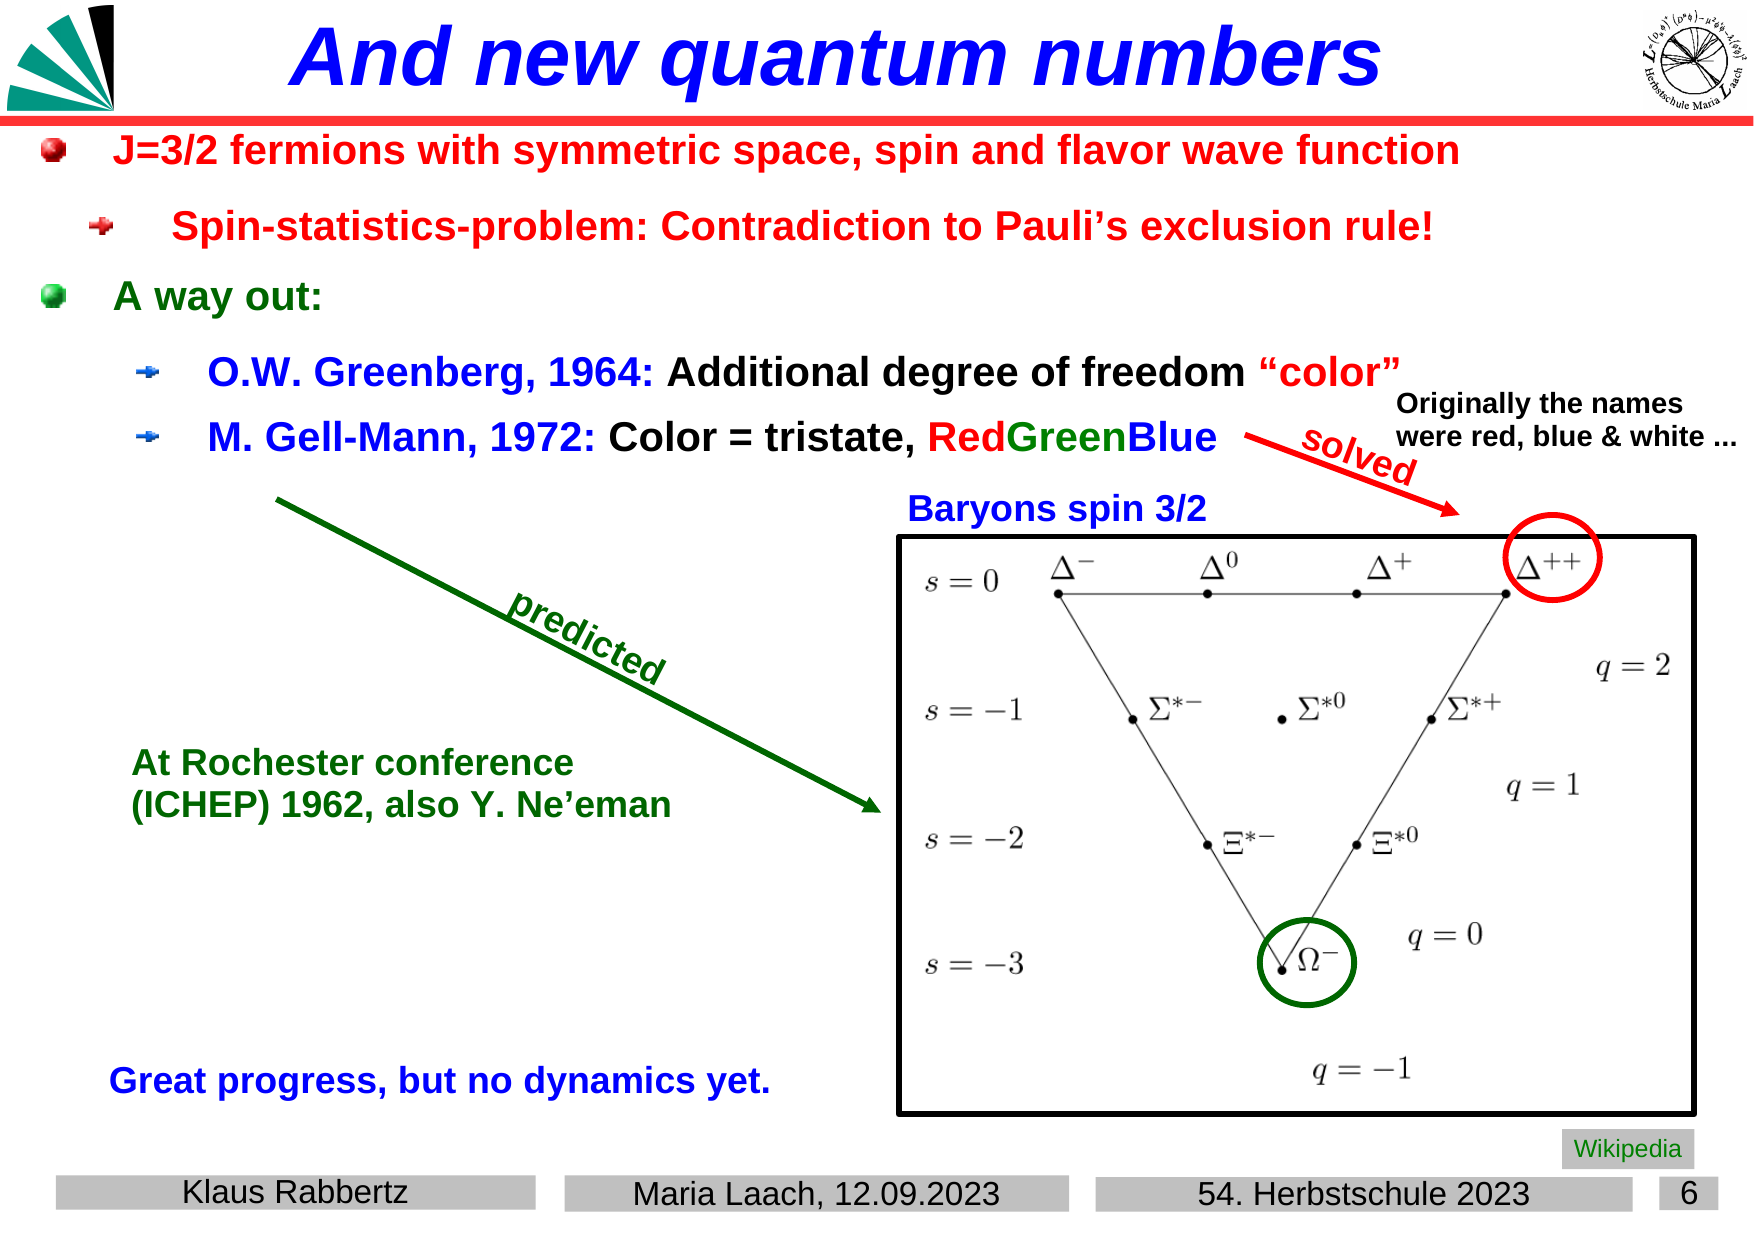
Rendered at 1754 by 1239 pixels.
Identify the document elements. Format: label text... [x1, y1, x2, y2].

text_box Originally the names were red, blue & white ... [1384, 381, 1751, 459]
title And new quantum numbers [129, 0, 1545, 114]
text_box Wikipedia [1562, 1129, 1695, 1170]
list J=3/2 fermions with symmetric space, spin and flavor wave function Spin-statistics-problem: Contradiction to Pauli’s exclusion rule! A way out: O.W. Greenberg, 1964: Additional degree of freedom “color” M. Gell-Mann, 1972: Color = tristate, RedGreenBlue [30, 126, 1697, 460]
text_box Baryons spin 3/2 [895, 482, 1220, 536]
picture [1643, 10, 1747, 110]
picture [7, 5, 114, 112]
picture [1509, 539, 1596, 597]
text_box Great progress, but no dynamics yet. [96, 1053, 784, 1108]
text_box At Rochester conference (ICHEP) 1962, also Y. Ne’eman [119, 735, 685, 832]
picture [901, 539, 1692, 1112]
